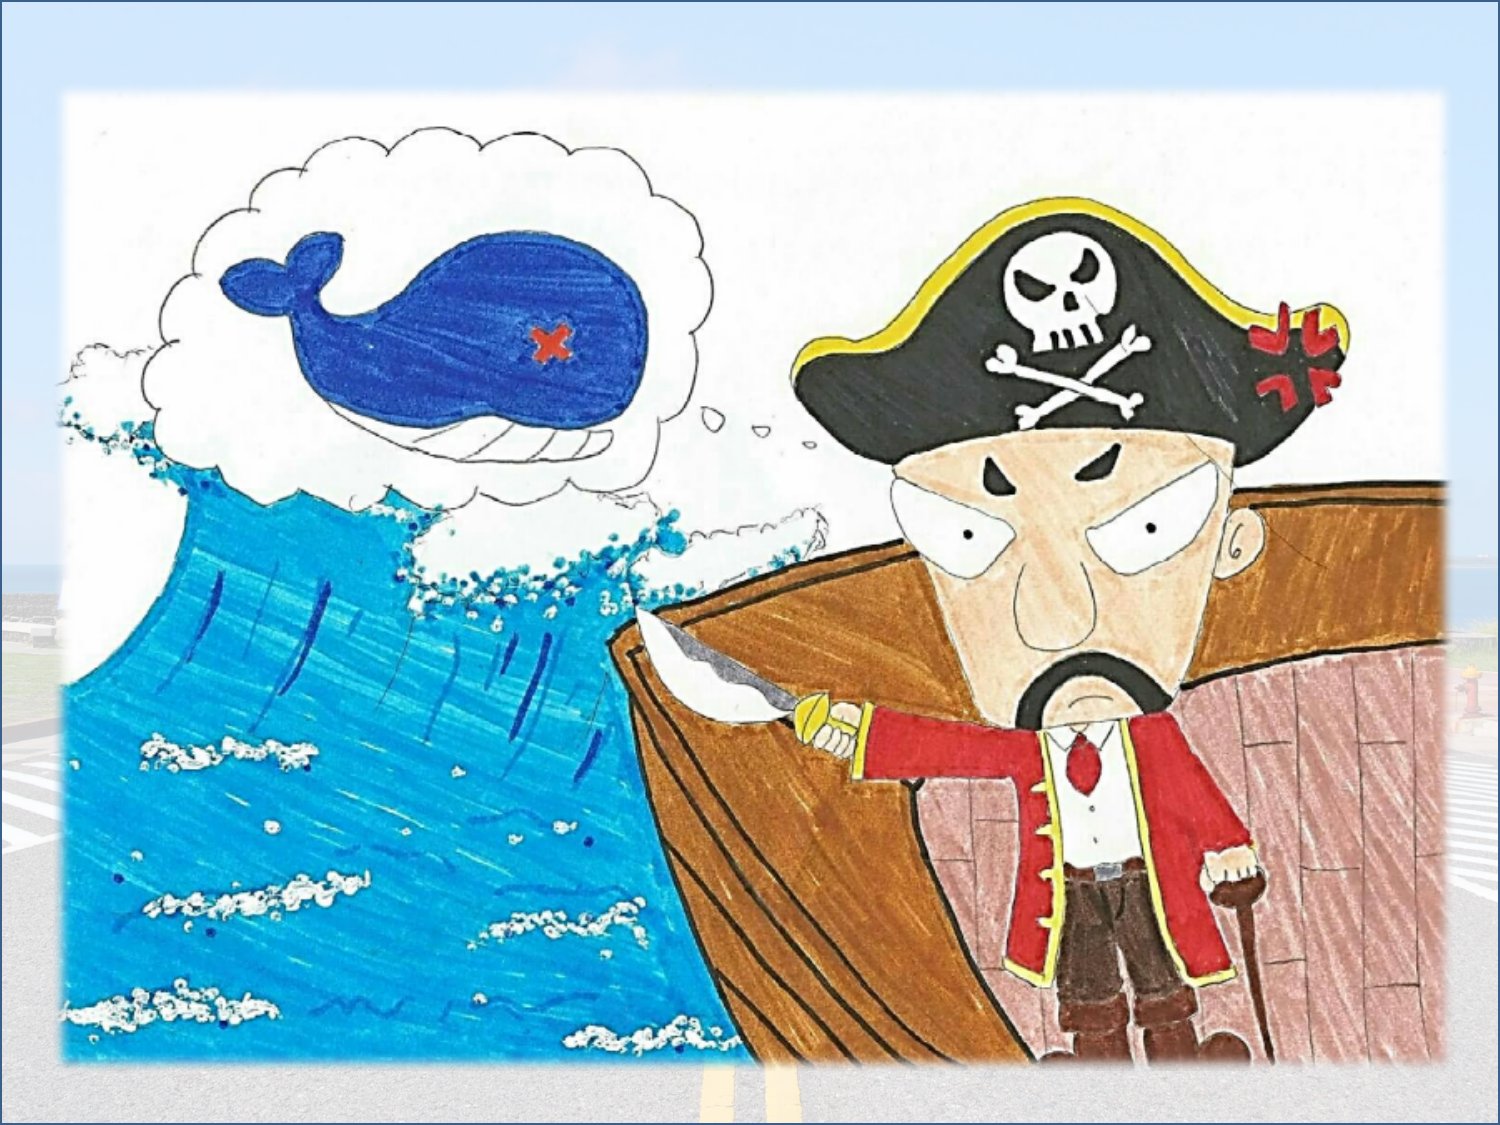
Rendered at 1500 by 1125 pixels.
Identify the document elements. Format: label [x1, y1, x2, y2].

text_box [0, 0, 1500, 1125]
picture [53, 82, 1455, 1071]
